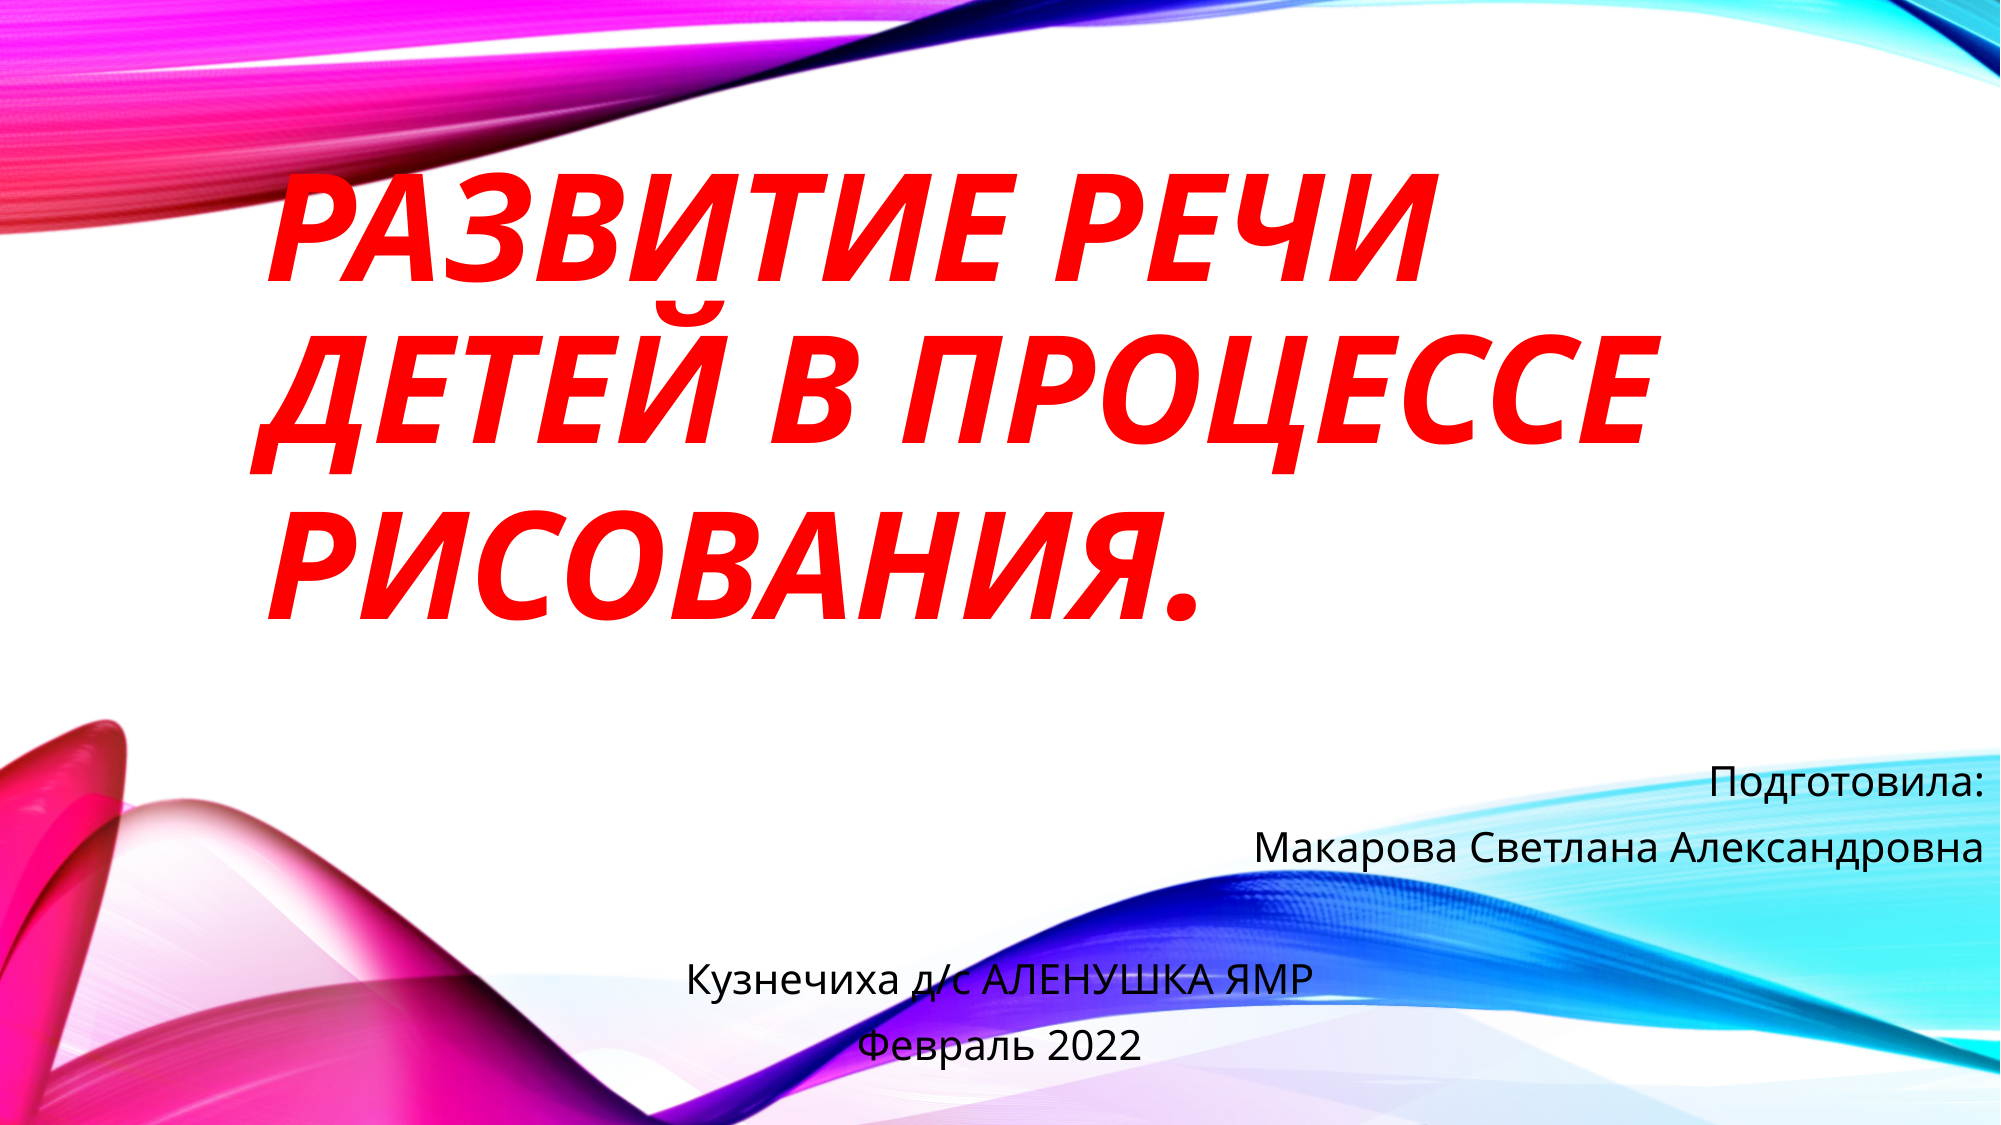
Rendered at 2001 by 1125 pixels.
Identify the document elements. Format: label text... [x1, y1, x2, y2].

text_box Развитие речи детей в процессе рисования. [249, 93, 1750, 664]
text_box Подготовила: Макарова Светлана Александровна Кузнечиха д/с АЛЕНУШКА ЯМР Февраль 2022 [0, 753, 2000, 1125]
picture [0, 717, 2000, 753]
picture [0, 0, 2000, 237]
